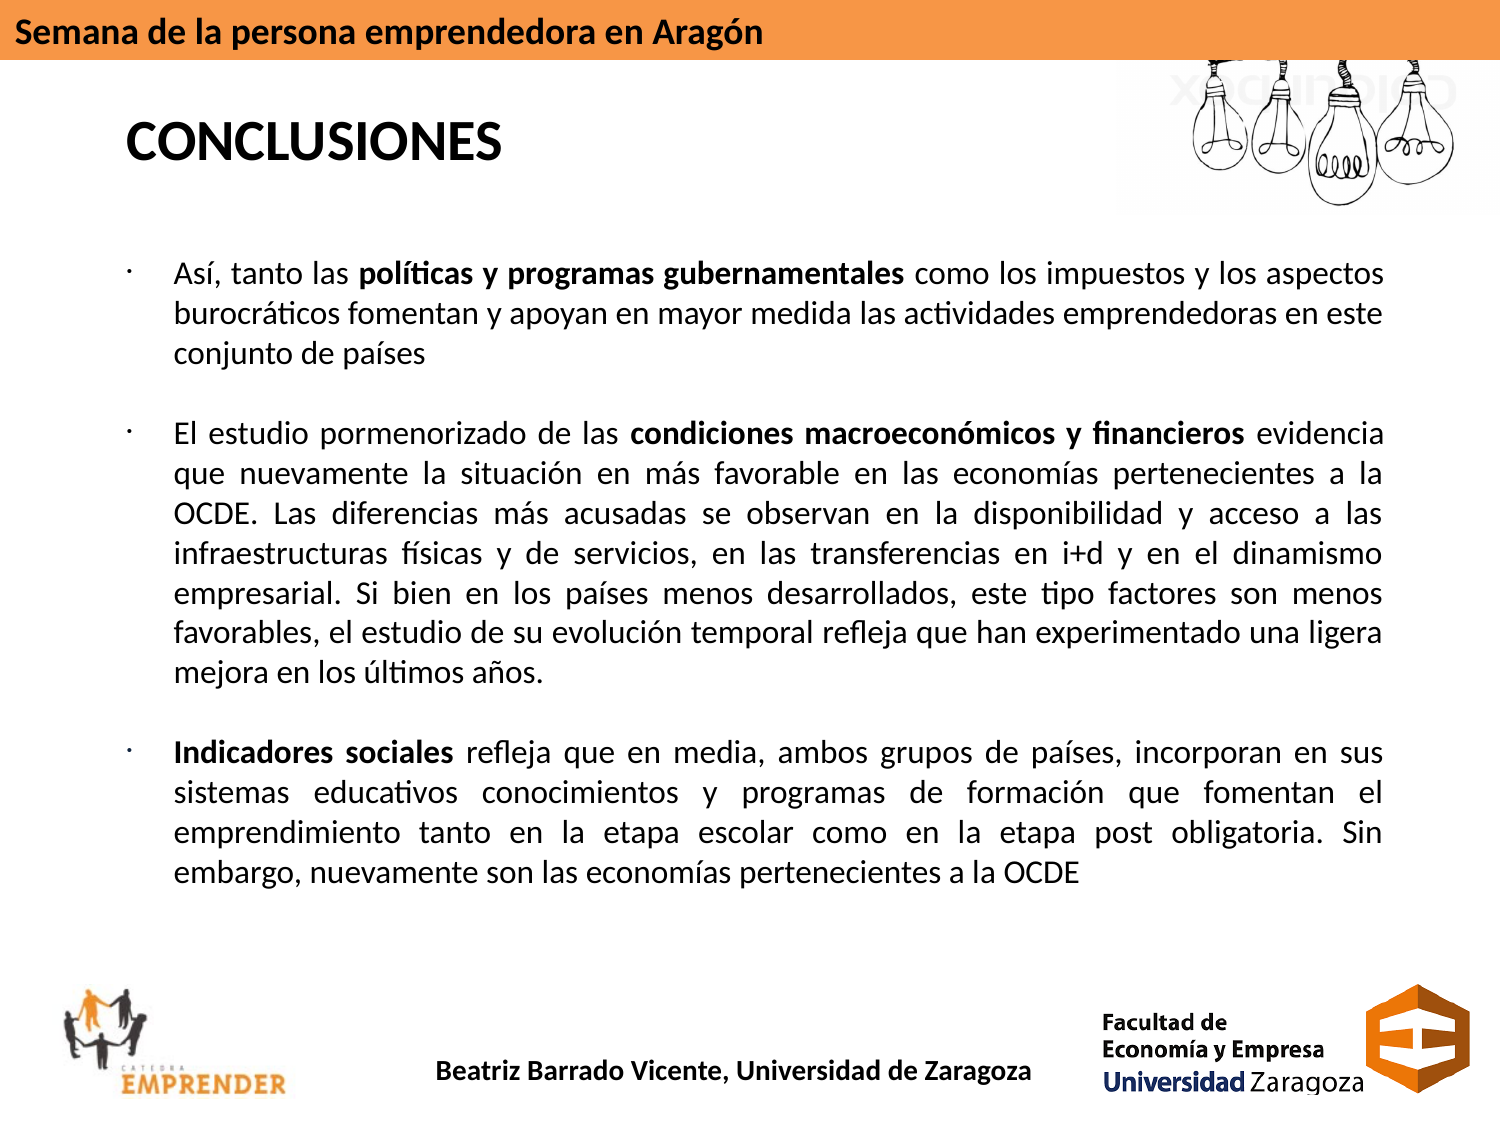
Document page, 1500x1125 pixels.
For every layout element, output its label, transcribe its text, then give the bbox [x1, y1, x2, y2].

picture [12, 984, 336, 1099]
text_box Beatriz Barrado Vicente, Universidad de Zaragoza [420, 1044, 1048, 1095]
text_box Así, tanto las políticas y programas gubernamentales como los impuestos y los aspectos burocráticos fomentan y apoyan en mayor medida las actividades emprendedoras en este conjunto de países El estudio pormenorizado de las condiciones macroeconómicos y financieros evidencia que nuevamente la situación en más favorable en las economías pertenecientes a la OCDE. Las diferencias más acusadas se observan en la disponibilidad y acceso a las infraestructuras físicas y de servicios, en las transferencias en i+d y en el dinamismo empresarial. Si bien en los países menos desarrollados, este tipo factores son menos favorables, el estudio de su evolución temporal refleja que han experimentado una ligera mejora en los últimos años. Indicadores sociales refleja que en media, ambos grupos de países, incorporan en sus sistemas educativos conocimientos y programas de formación que fomentan el emprendimiento tanto en la etapa escolar como en la etapa post obligatoria. Sin embargo, nuevamente son las economías pertenecientes a la OCDE [112, 244, 1400, 978]
text_box Semana de la persona emprendedora en Aragón [0, 0, 1500, 60]
picture [1092, 984, 1471, 1095]
picture [1116, 60, 1500, 215]
text_box CONCLUSIONES [112, 94, 1209, 180]
